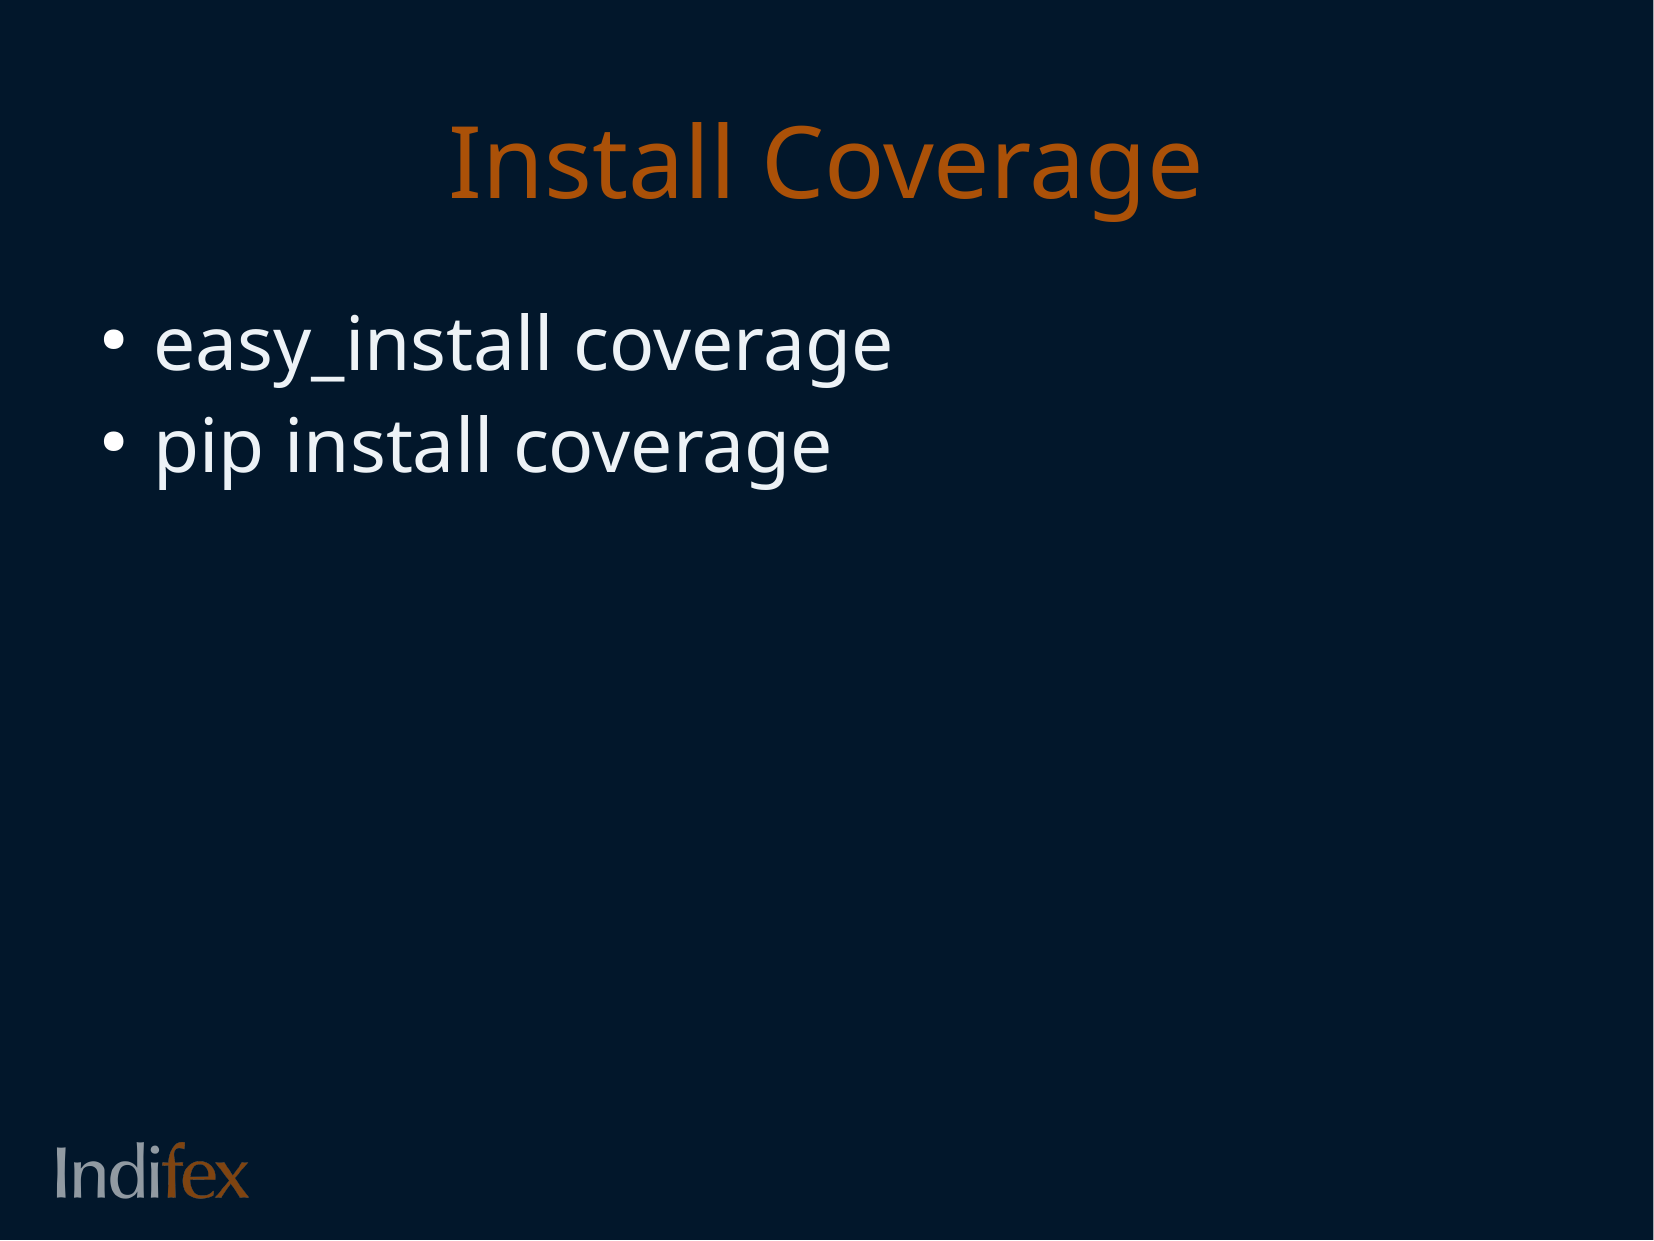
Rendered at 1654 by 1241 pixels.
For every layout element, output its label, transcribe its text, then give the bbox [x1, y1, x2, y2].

list easy_install coverage pip install coverage [82, 290, 1571, 1109]
picture [56, 1142, 249, 1241]
title Install Coverage [82, 49, 1571, 257]
